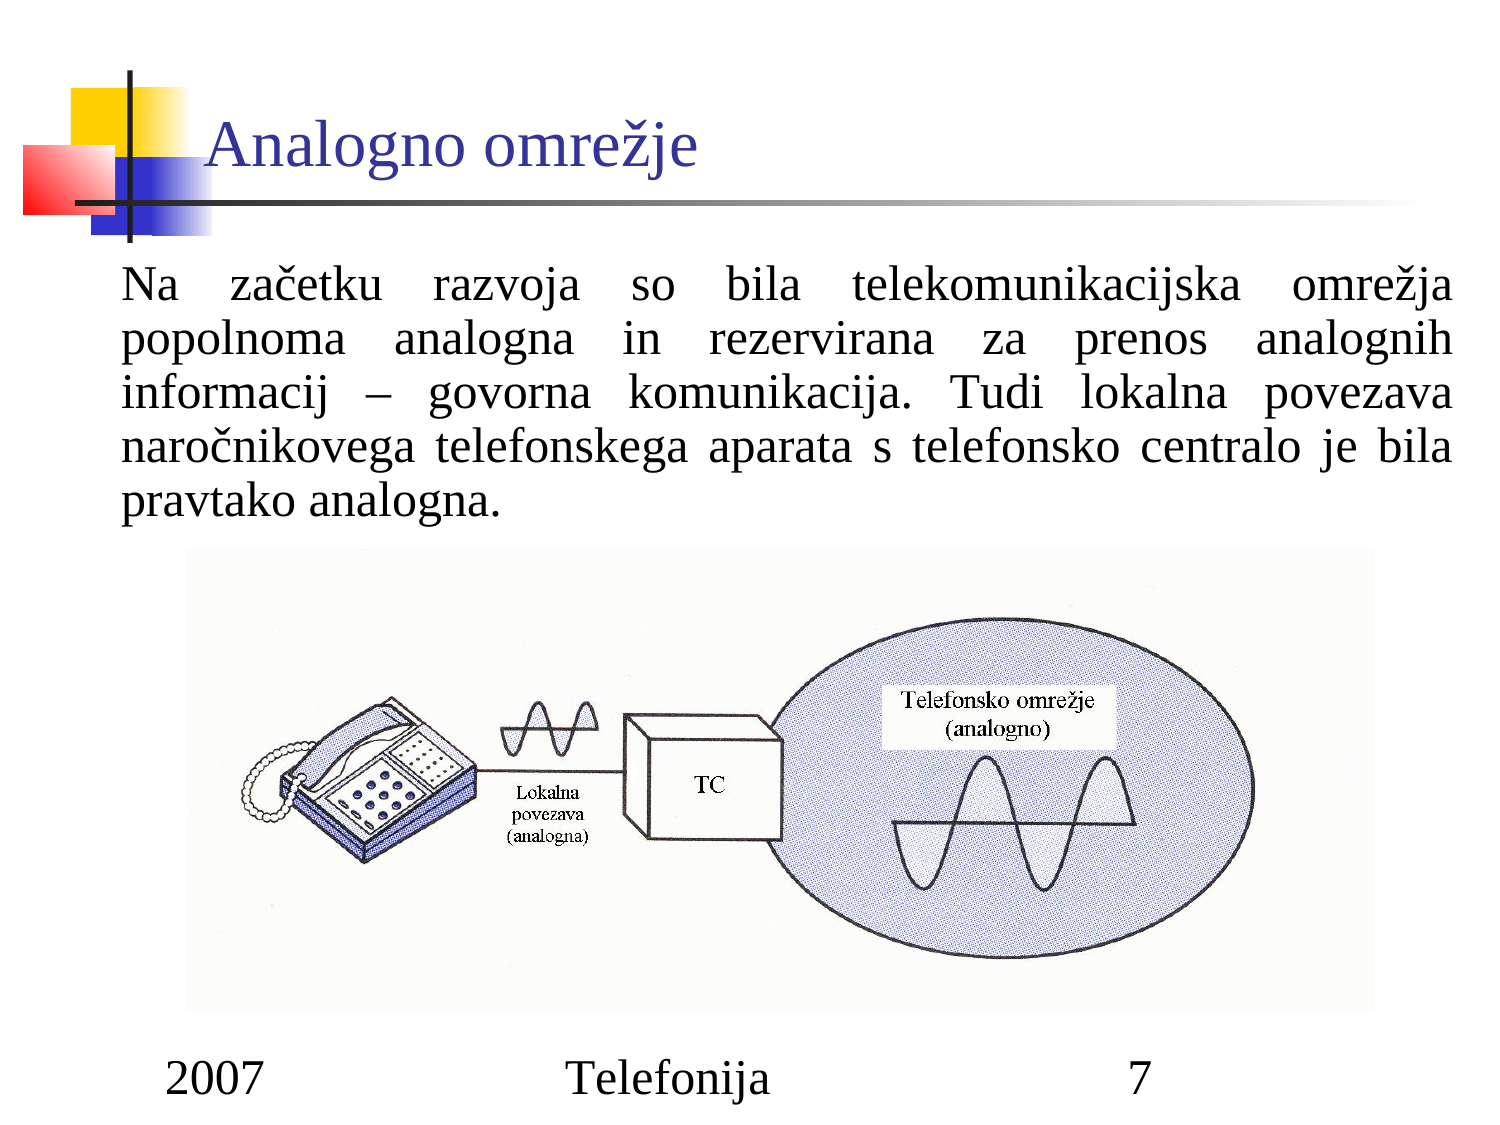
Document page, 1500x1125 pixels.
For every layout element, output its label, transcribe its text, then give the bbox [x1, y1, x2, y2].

title Analogno omrežje [188, 92, 1468, 188]
list Na začetku razvoja so bila telekomunikacijska omrežja popolnoma analogna in rezervirana za prenos analognih informacij – govorna komunikacija. Tudi lokalna povezava naročnikovega telefonskega aparata s telefonsko centralo je bila pravtako analogna. [50, 249, 1469, 563]
picture [187, 549, 1375, 1011]
